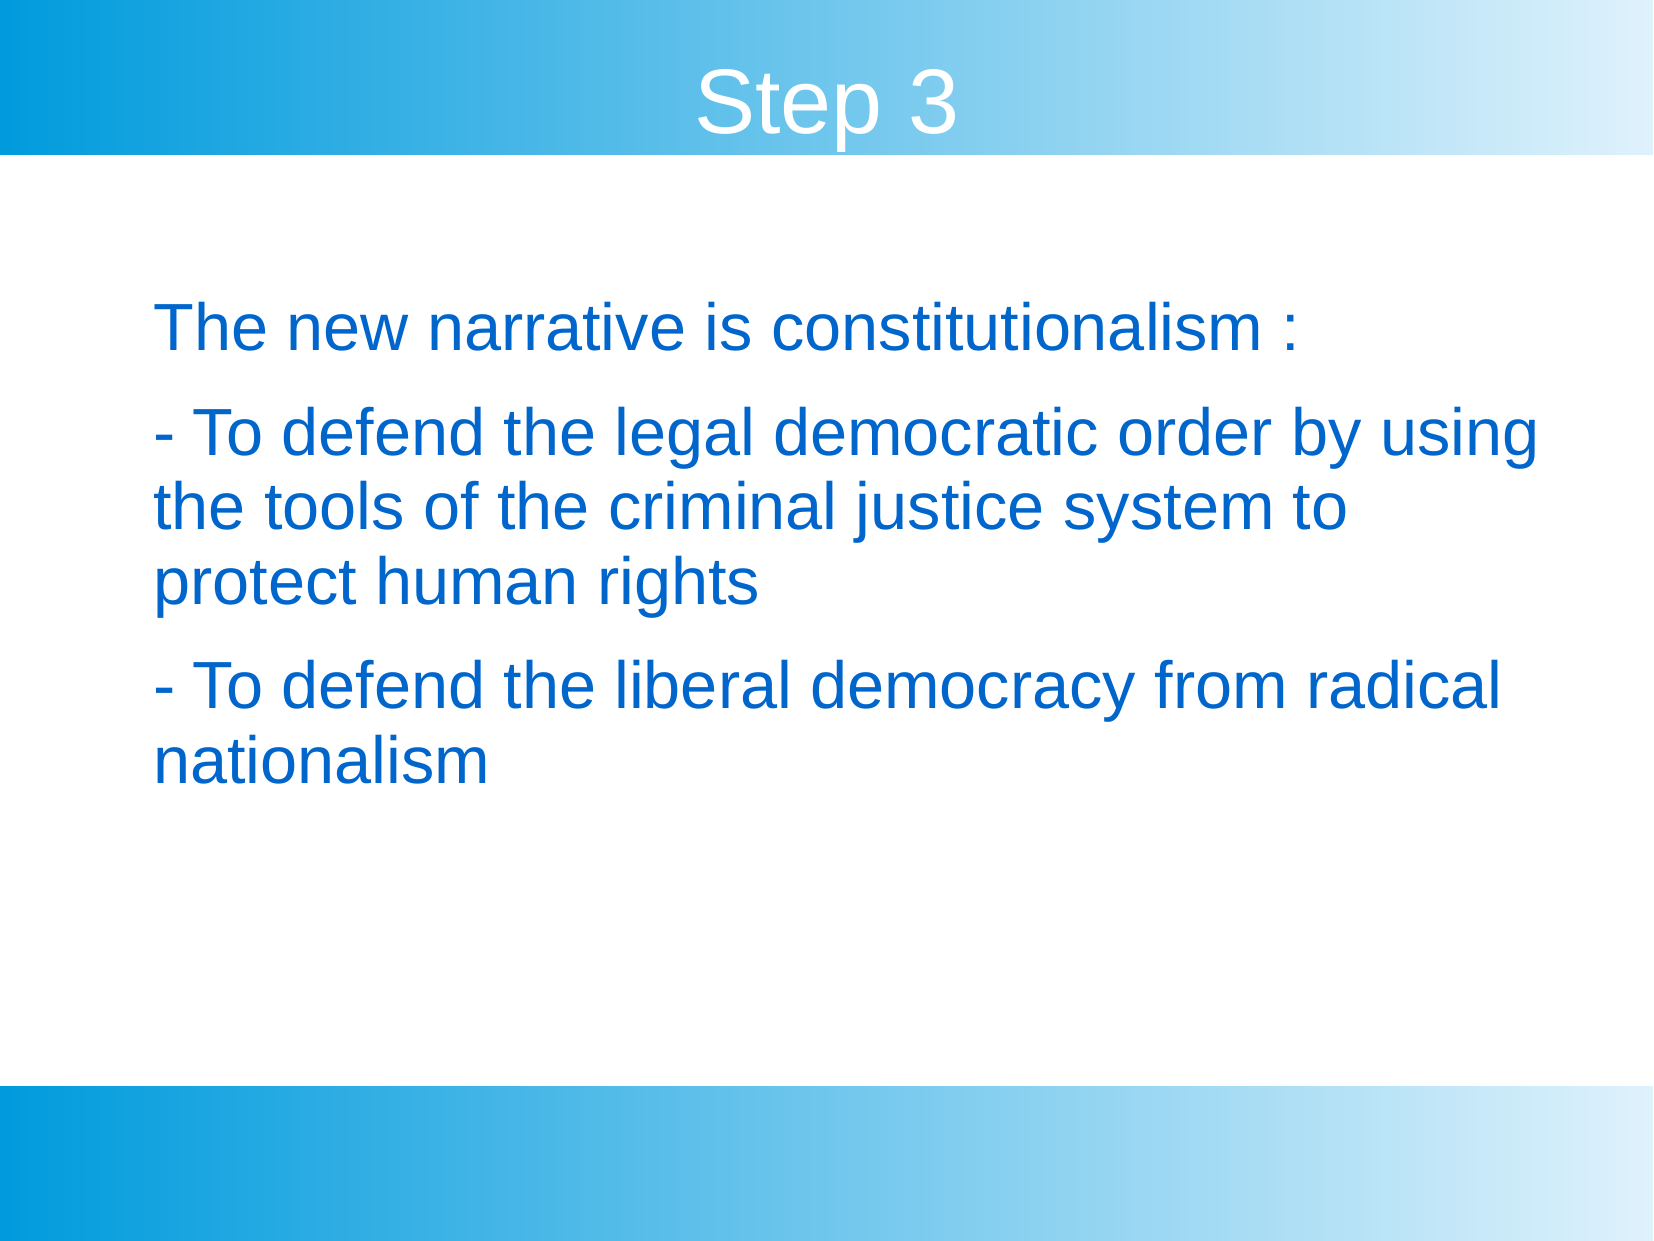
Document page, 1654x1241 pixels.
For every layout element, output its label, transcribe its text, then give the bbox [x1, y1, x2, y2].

list The new narrative is constitutionalism : - To defend the legal democratic order by using the tools of the criminal justice system to protect human rights - To defend the liberal democracy from radical nationalism [82, 290, 1571, 1010]
title Step 3 [82, 49, 1571, 155]
